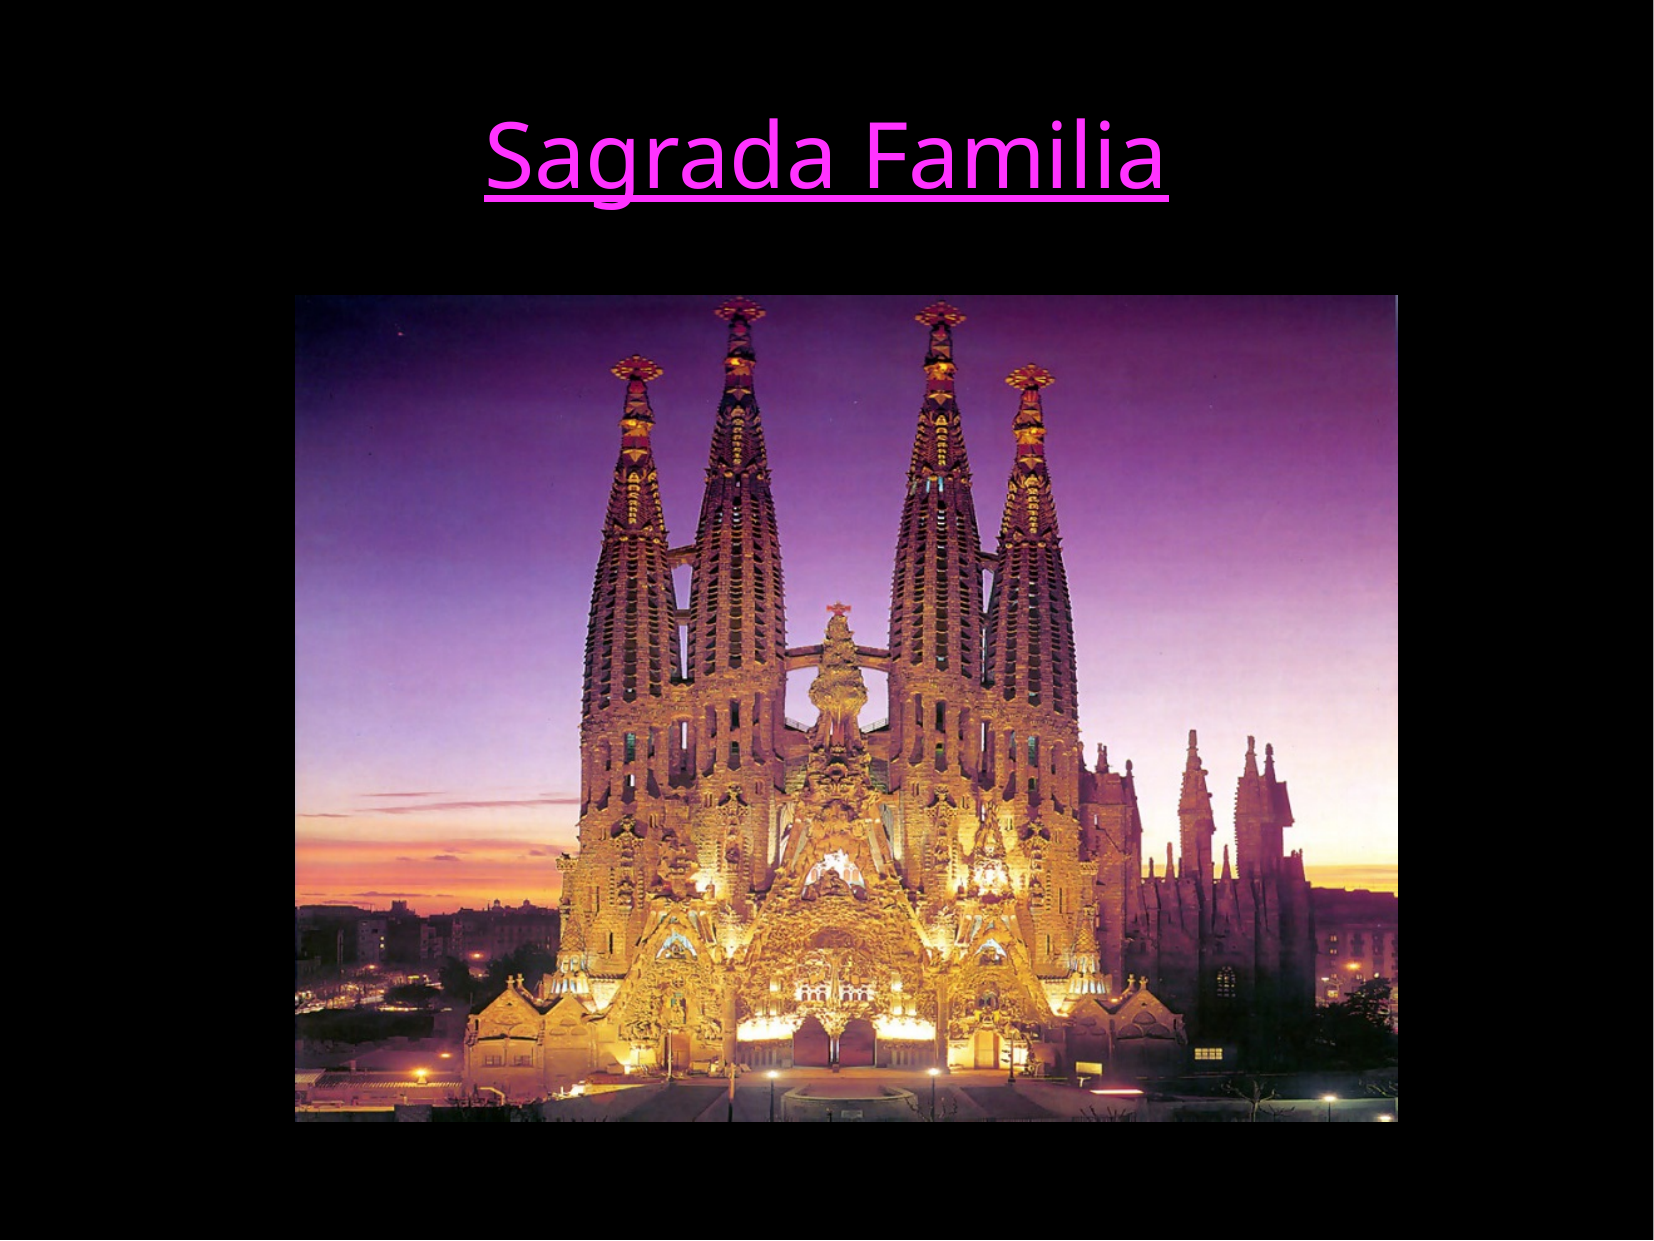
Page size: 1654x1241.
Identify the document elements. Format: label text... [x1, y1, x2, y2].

title Sagrada Familia [82, 49, 1571, 257]
picture [295, 295, 1398, 1123]
